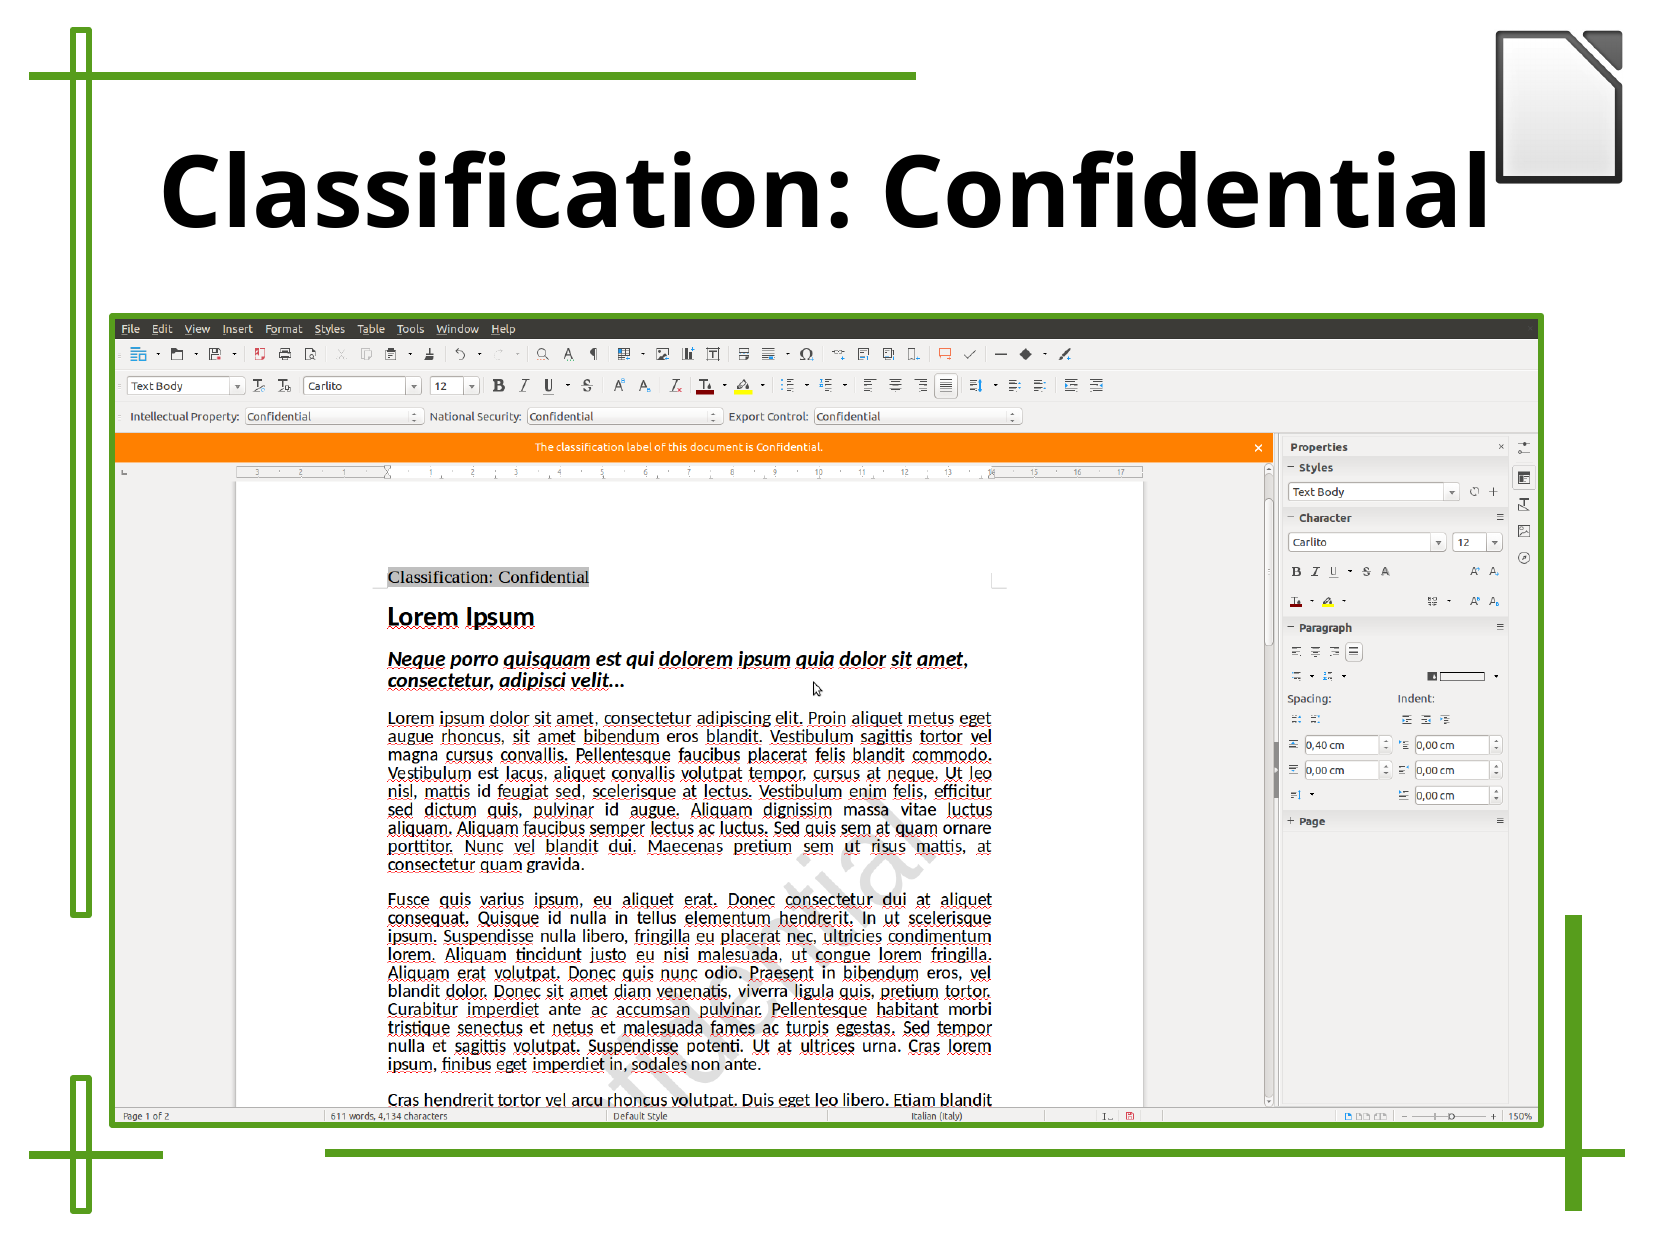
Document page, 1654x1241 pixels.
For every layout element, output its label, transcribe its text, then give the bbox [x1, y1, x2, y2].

picture [1494, 29, 1624, 186]
picture [115, 318, 1539, 1123]
title Classification: Confidential [118, 118, 1536, 260]
